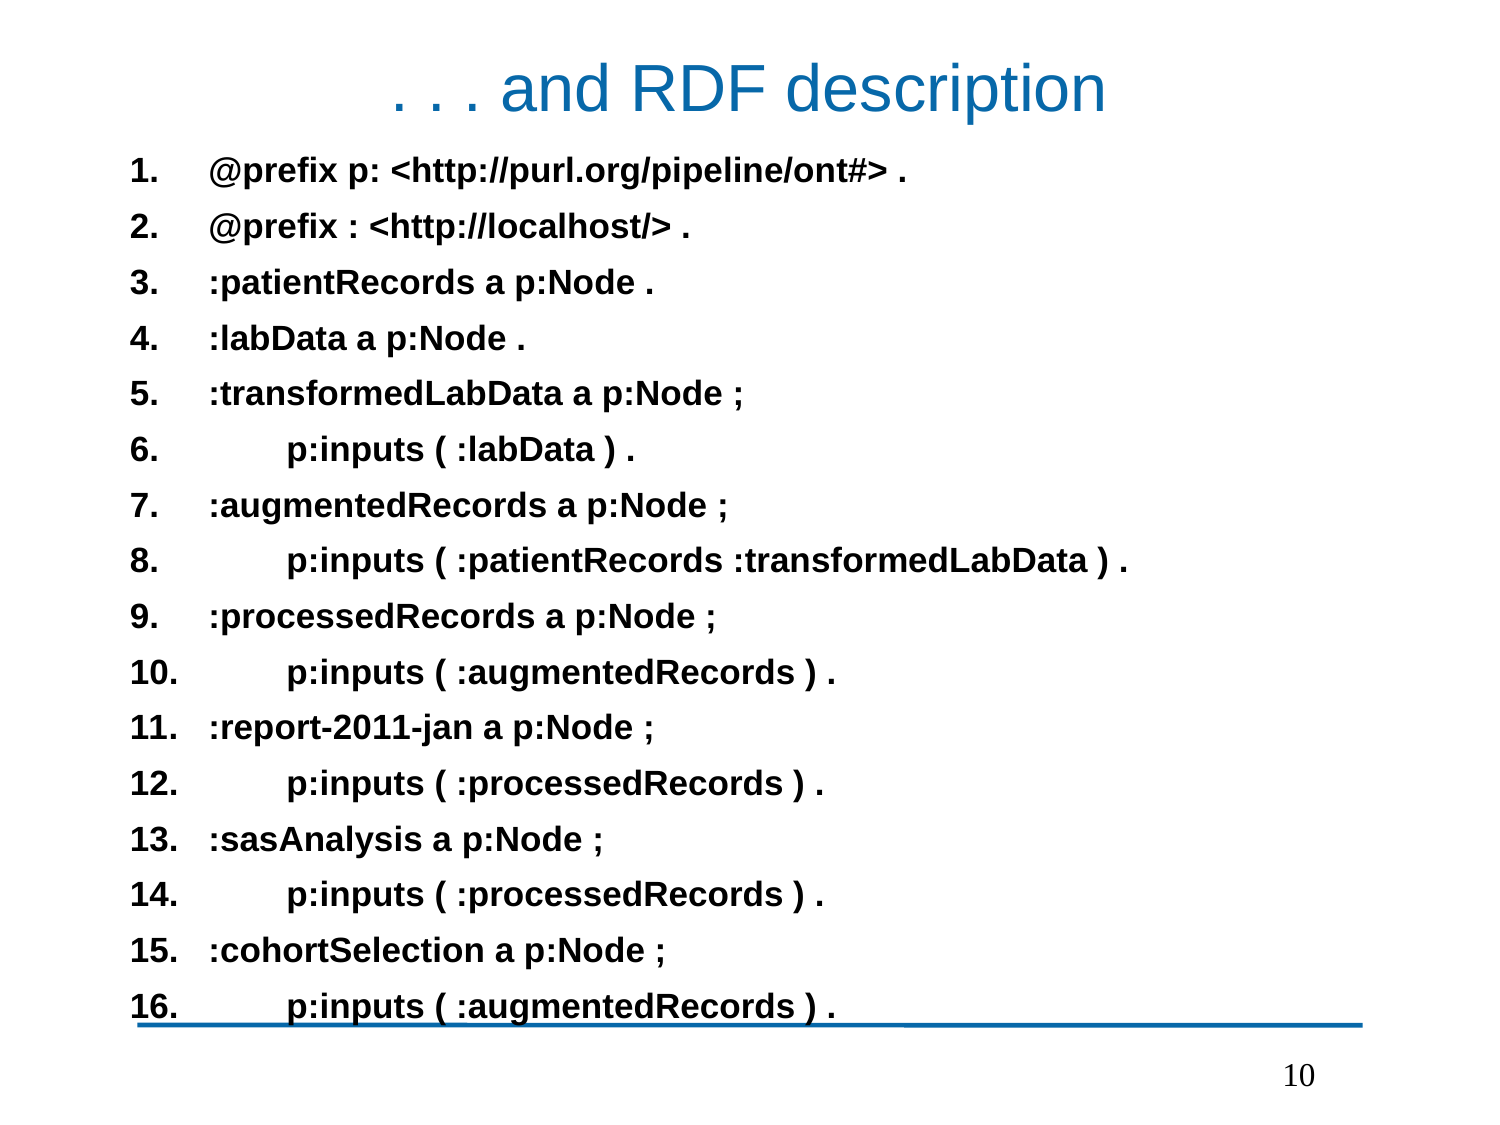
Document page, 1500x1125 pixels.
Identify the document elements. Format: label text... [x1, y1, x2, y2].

title . . . and RDF description [0, 6, 1500, 149]
list @prefix p: <http://purl.org/pipeline/ont#> . @prefix : <http://localhost/> . :patientRecords a p:Node . :labData a p:Node . :transformedLabData a p:Node ; p:inputs ( :labData ) . :augmentedRecords a p:Node ; p:inputs ( :patientRecords :transformedLabData ) . :processedRecords a p:Node ; p:inputs ( :augmentedRecords ) . :report-2011-jan a p:Node ; p:inputs ( :processedRecords ) . :sasAnalysis a p:Node ; p:inputs ( :processedRecords ) . :cohortSelection a p:Node ; p:inputs ( :augmentedRecords ) . [115, 135, 1387, 1036]
